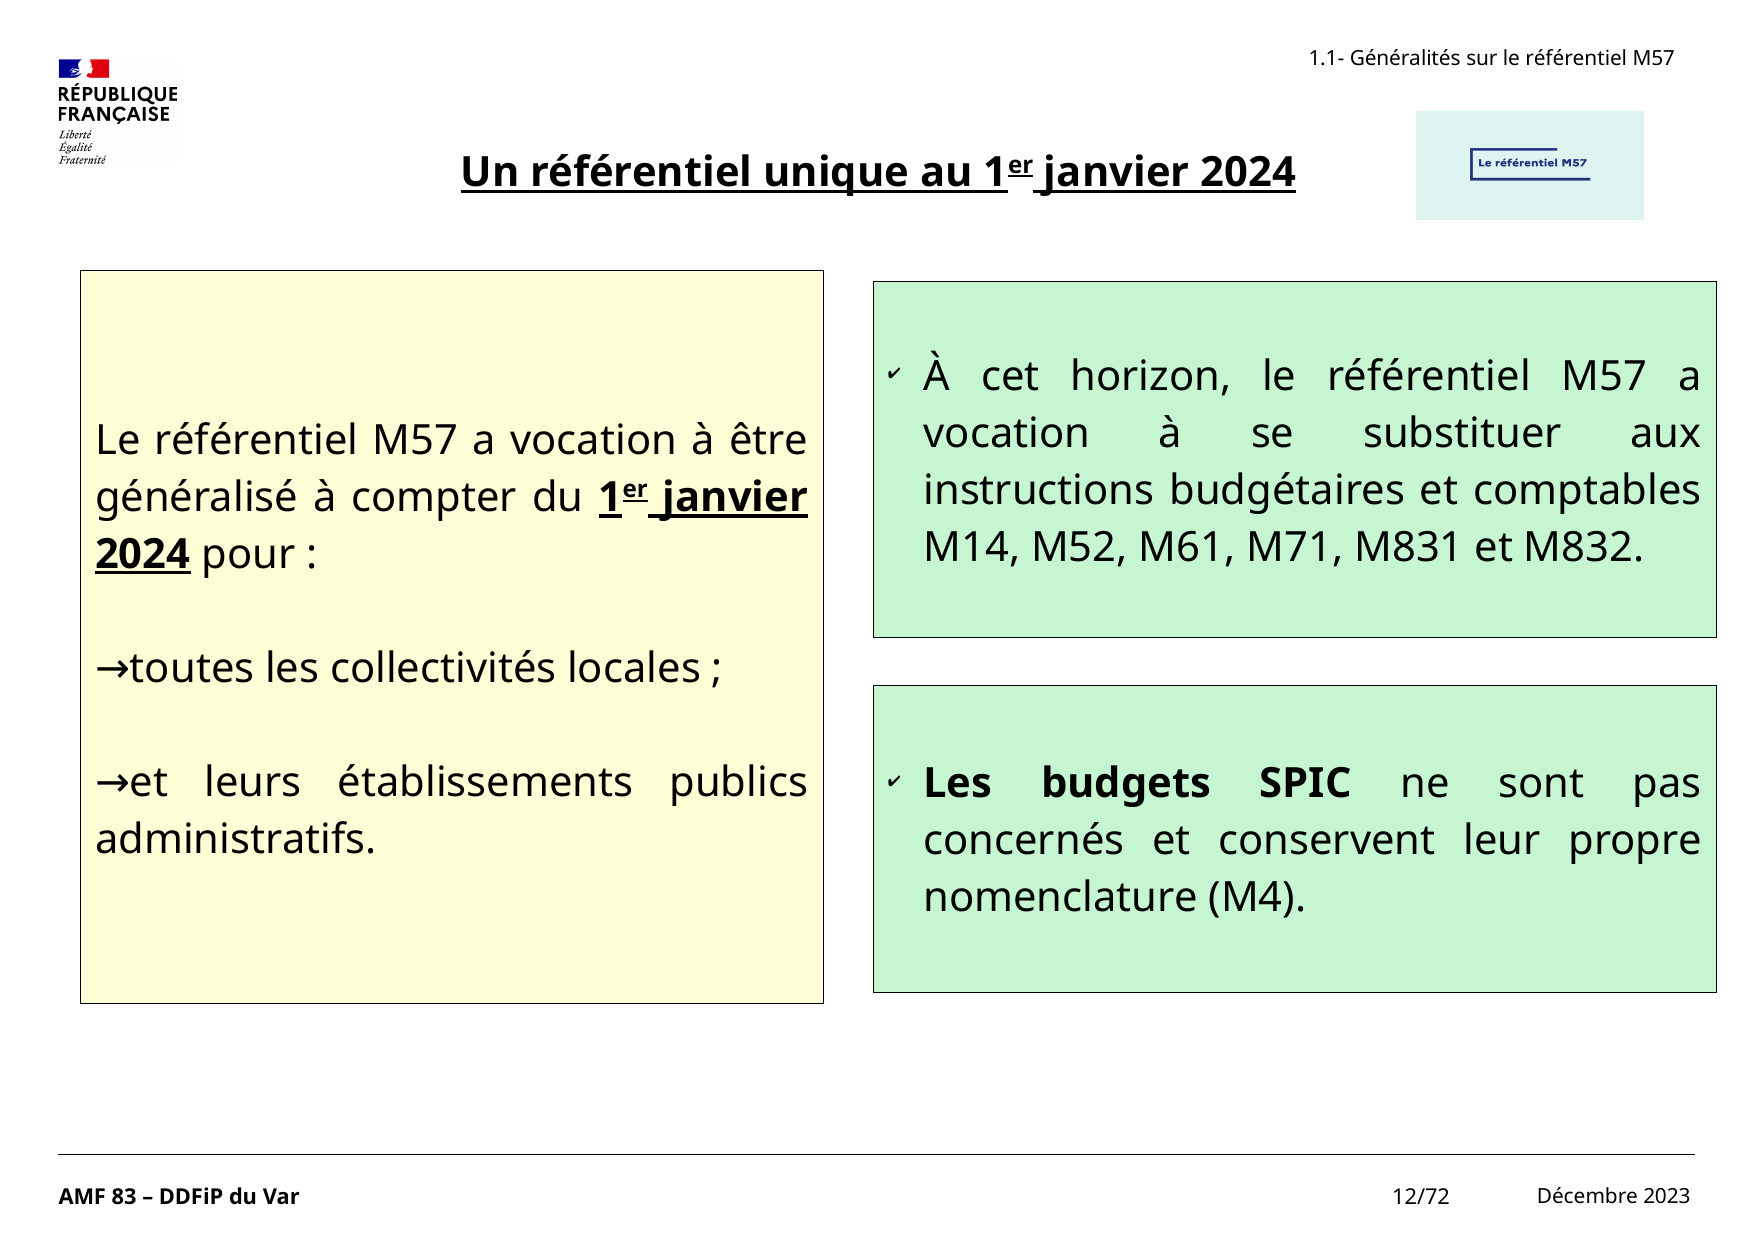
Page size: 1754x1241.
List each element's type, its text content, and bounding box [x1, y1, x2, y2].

text_box Un référentiel unique au 1er janvier 2024 [60, 141, 1697, 238]
text_box Le référentiel M57 a vocation à être généralisé à compter du 1er janvier 2024 pour : →toutes les collectivités locales ; →et leurs établissements publics administratifs. [80, 270, 824, 1004]
text_box À cet horizon, le référentiel M57 a vocation à se substituer aux instructions budgétaires et comptables M14, M52, M61, M71, M831 et M832. [873, 281, 1717, 638]
picture [1416, 111, 1644, 220]
picture [58, 58, 178, 164]
text_box Les budgets SPIC ne sont pas concernés et conservent leur propre nomenclature (M4). [873, 685, 1717, 993]
text_box 1.1- Généralités sur le référentiel M57 [220, 35, 1690, 93]
